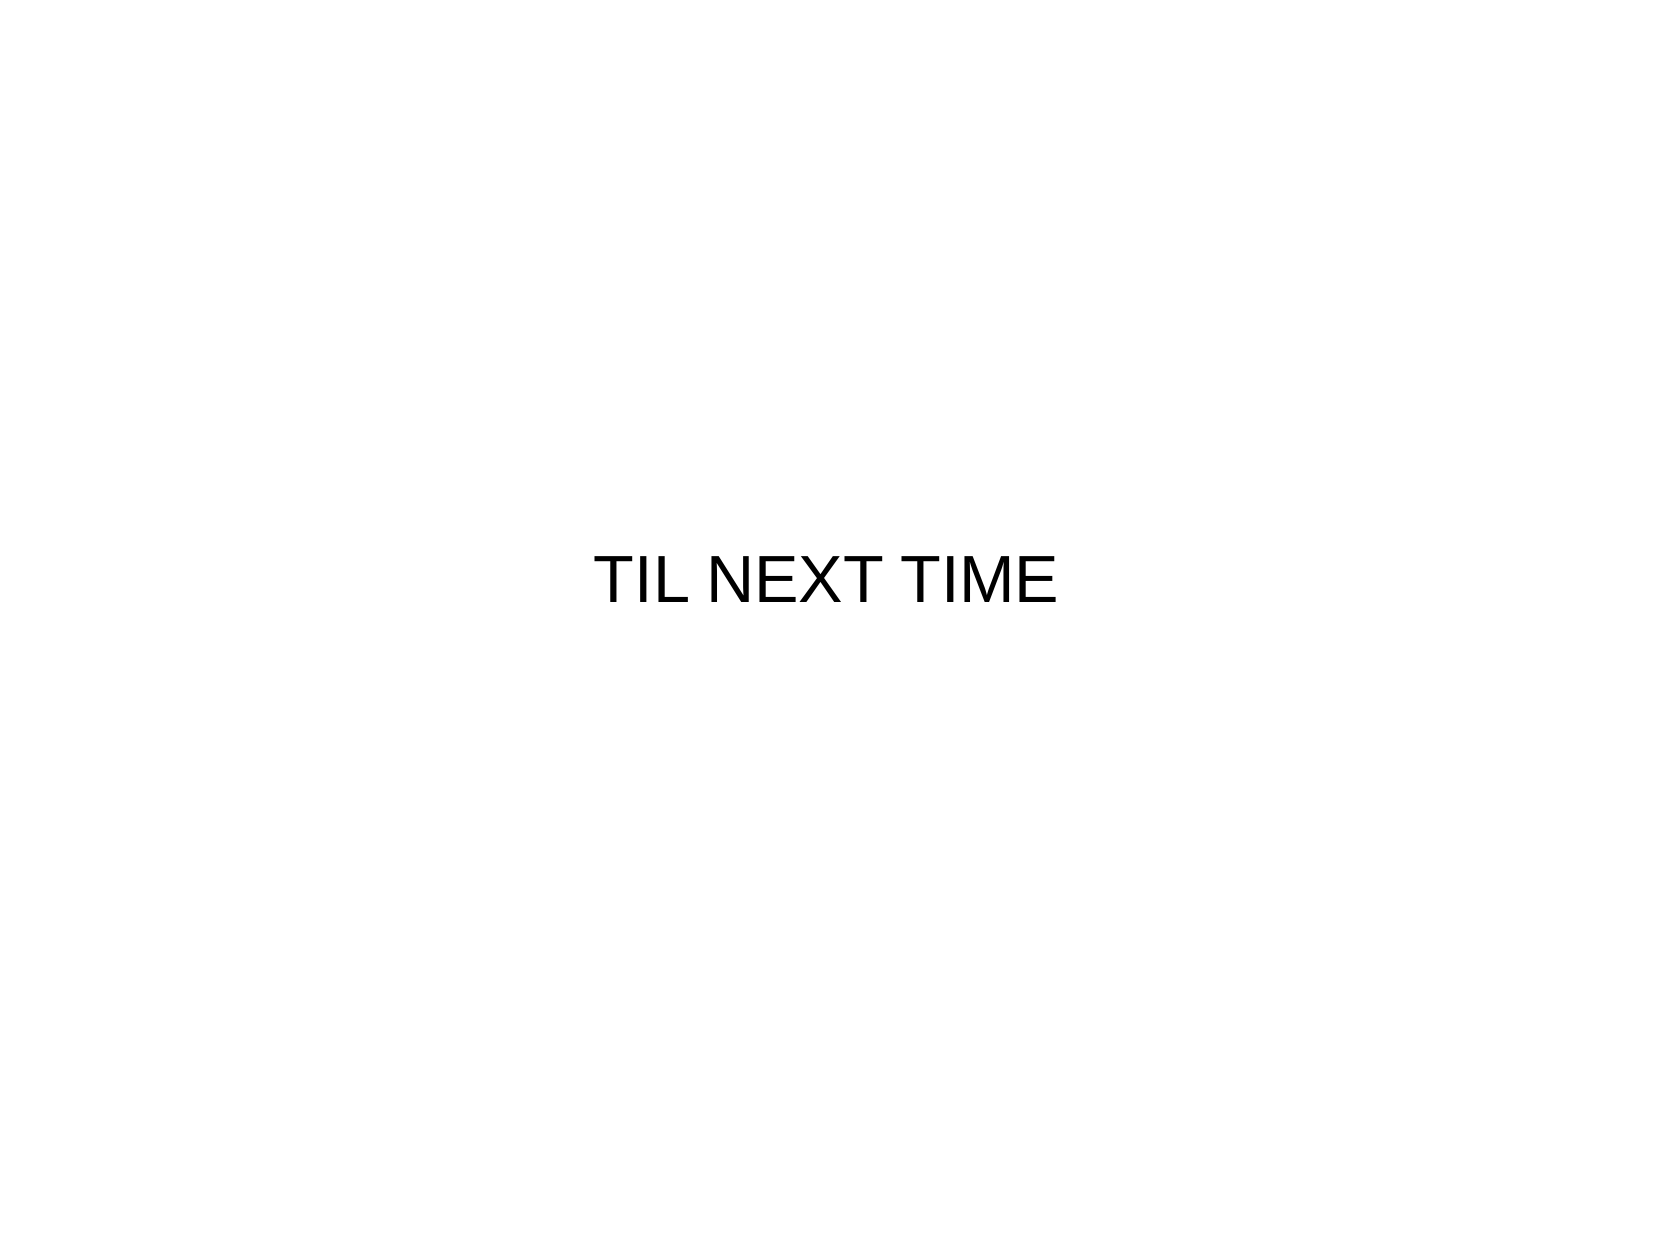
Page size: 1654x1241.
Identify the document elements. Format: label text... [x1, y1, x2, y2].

subtitle TIL NEXT TIME [82, 49, 1571, 1109]
